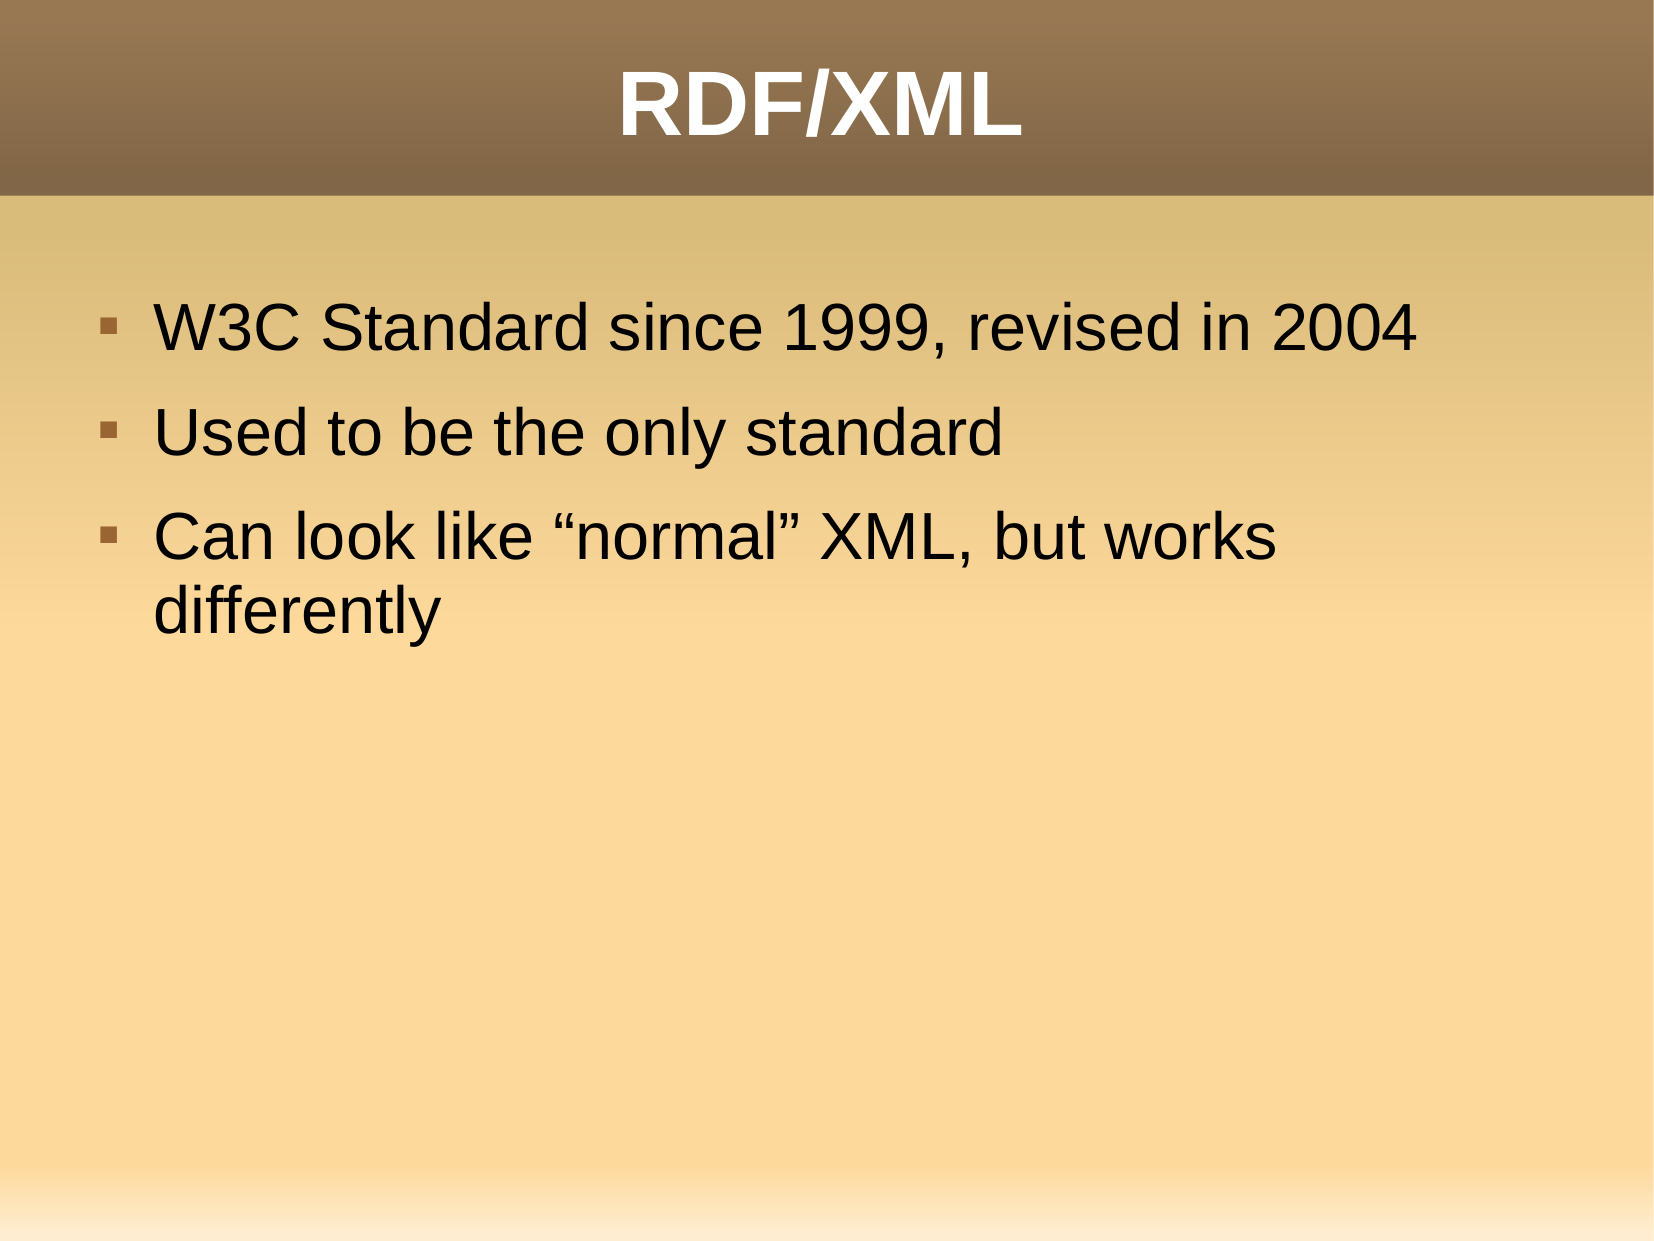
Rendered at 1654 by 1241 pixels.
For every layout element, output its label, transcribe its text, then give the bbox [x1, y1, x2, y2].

list W3C Standard since 1999, revised in 2004 Used to be the only standard Can look like “normal” XML, but works differently [82, 290, 1571, 1109]
picture [0, 0, 1654, 1241]
title RDF/XML [76, 0, 1565, 208]
